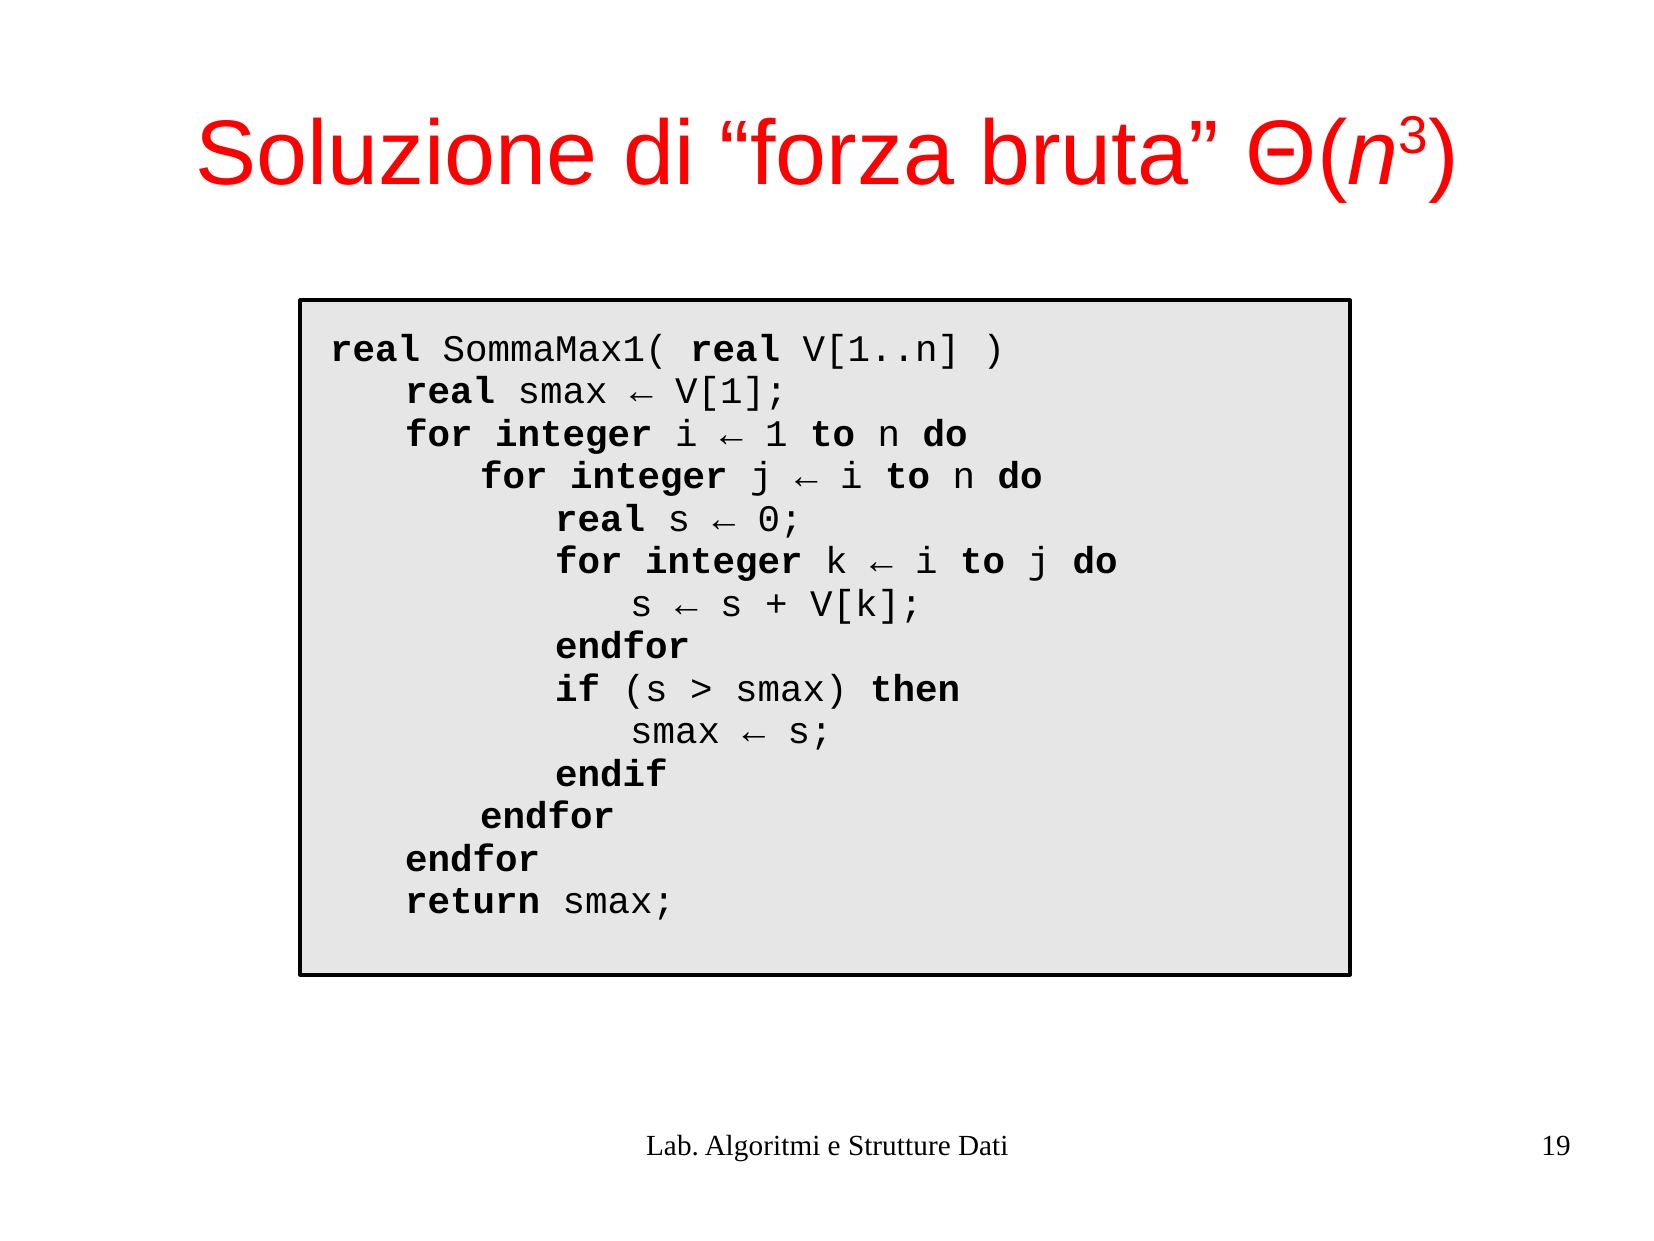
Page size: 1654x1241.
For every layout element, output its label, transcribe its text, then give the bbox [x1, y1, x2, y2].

text_box real SommaMax1( real V[1..n] ) real smax ← V[1]; for integer i ← 1 to n do for integer j ← i to n do real s ← 0; for integer k ← i to j do s ← s + V[k]; endfor if (s > smax) then smax ← s; endif endfor endfor return smax; [300, 300, 1351, 976]
title Soluzione di “forza bruta” Θ(n3) [82, 48, 1571, 258]
